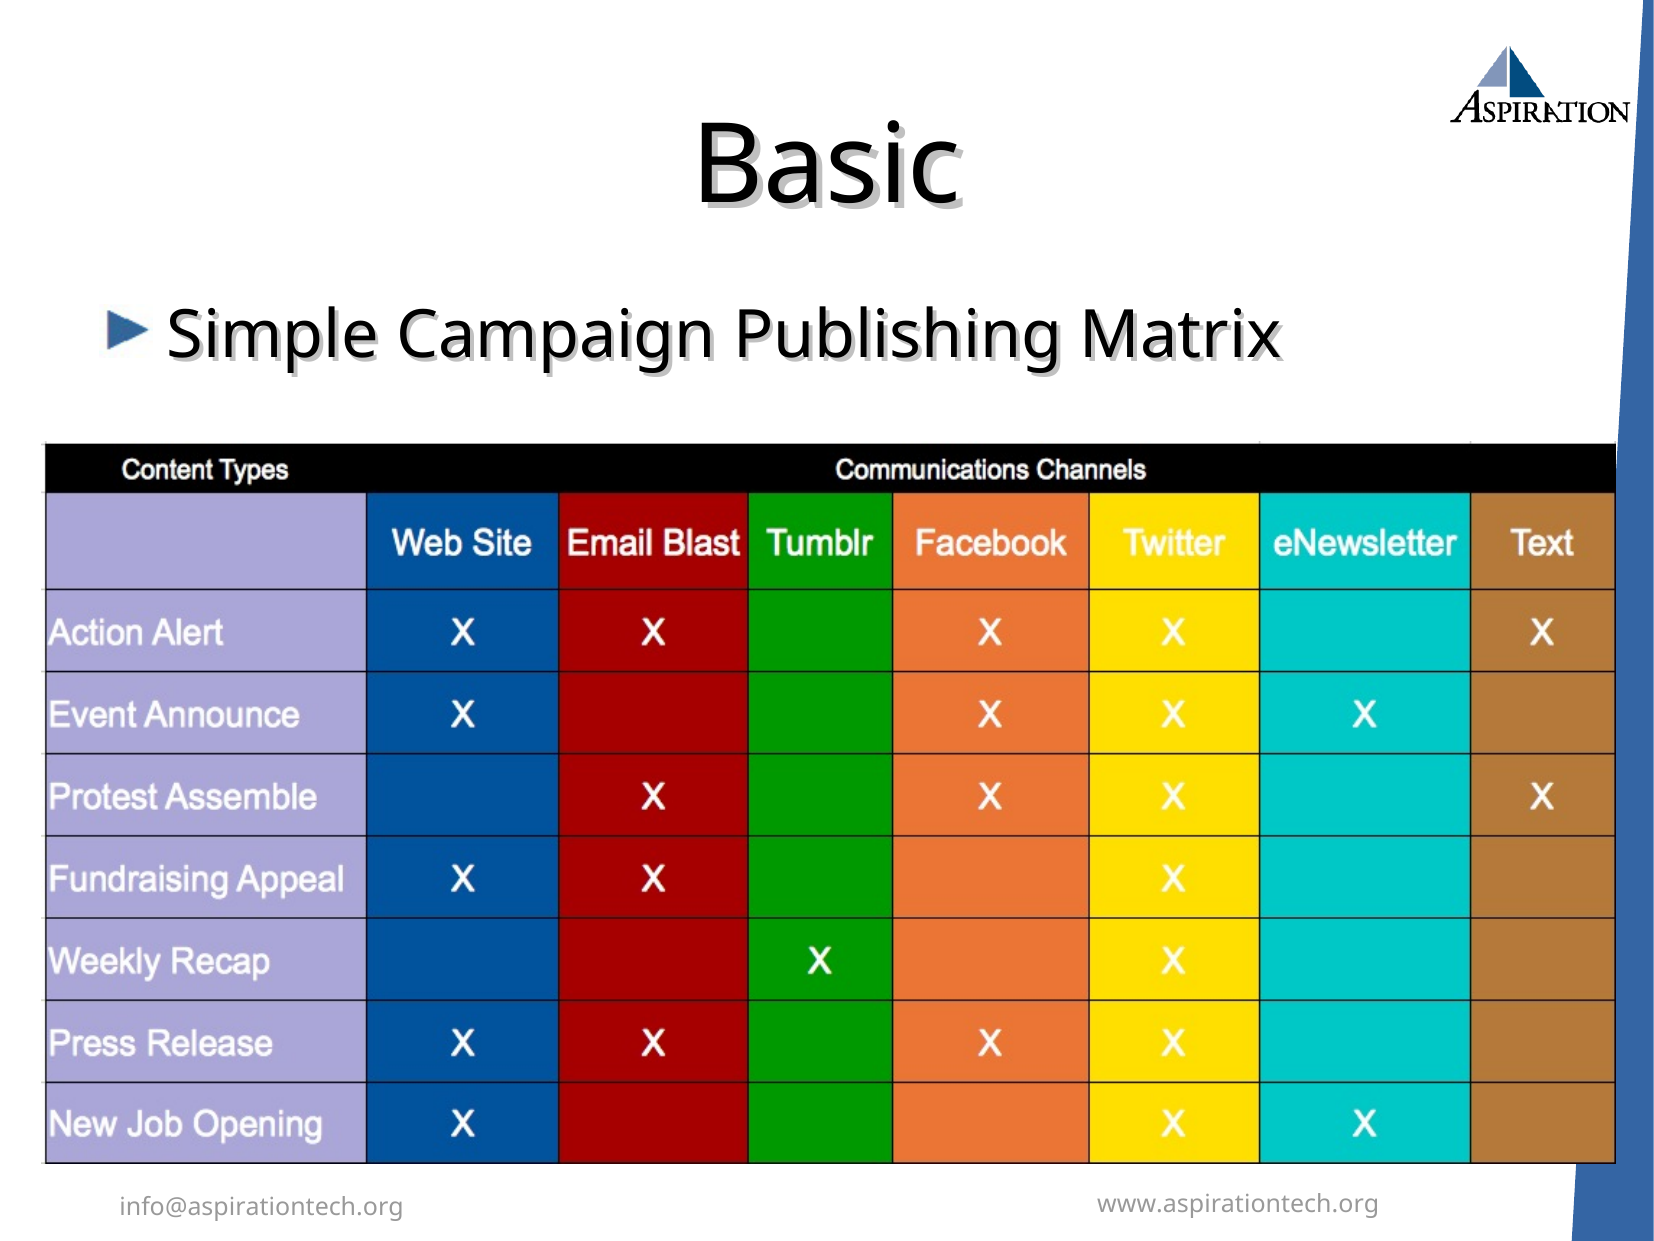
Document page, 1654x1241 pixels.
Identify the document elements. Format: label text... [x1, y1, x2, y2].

picture [41, 441, 1616, 1164]
picture [1450, 46, 1631, 132]
title Basic [82, 49, 1571, 257]
list Simple Campaign Publishing Matrix [82, 290, 1571, 441]
